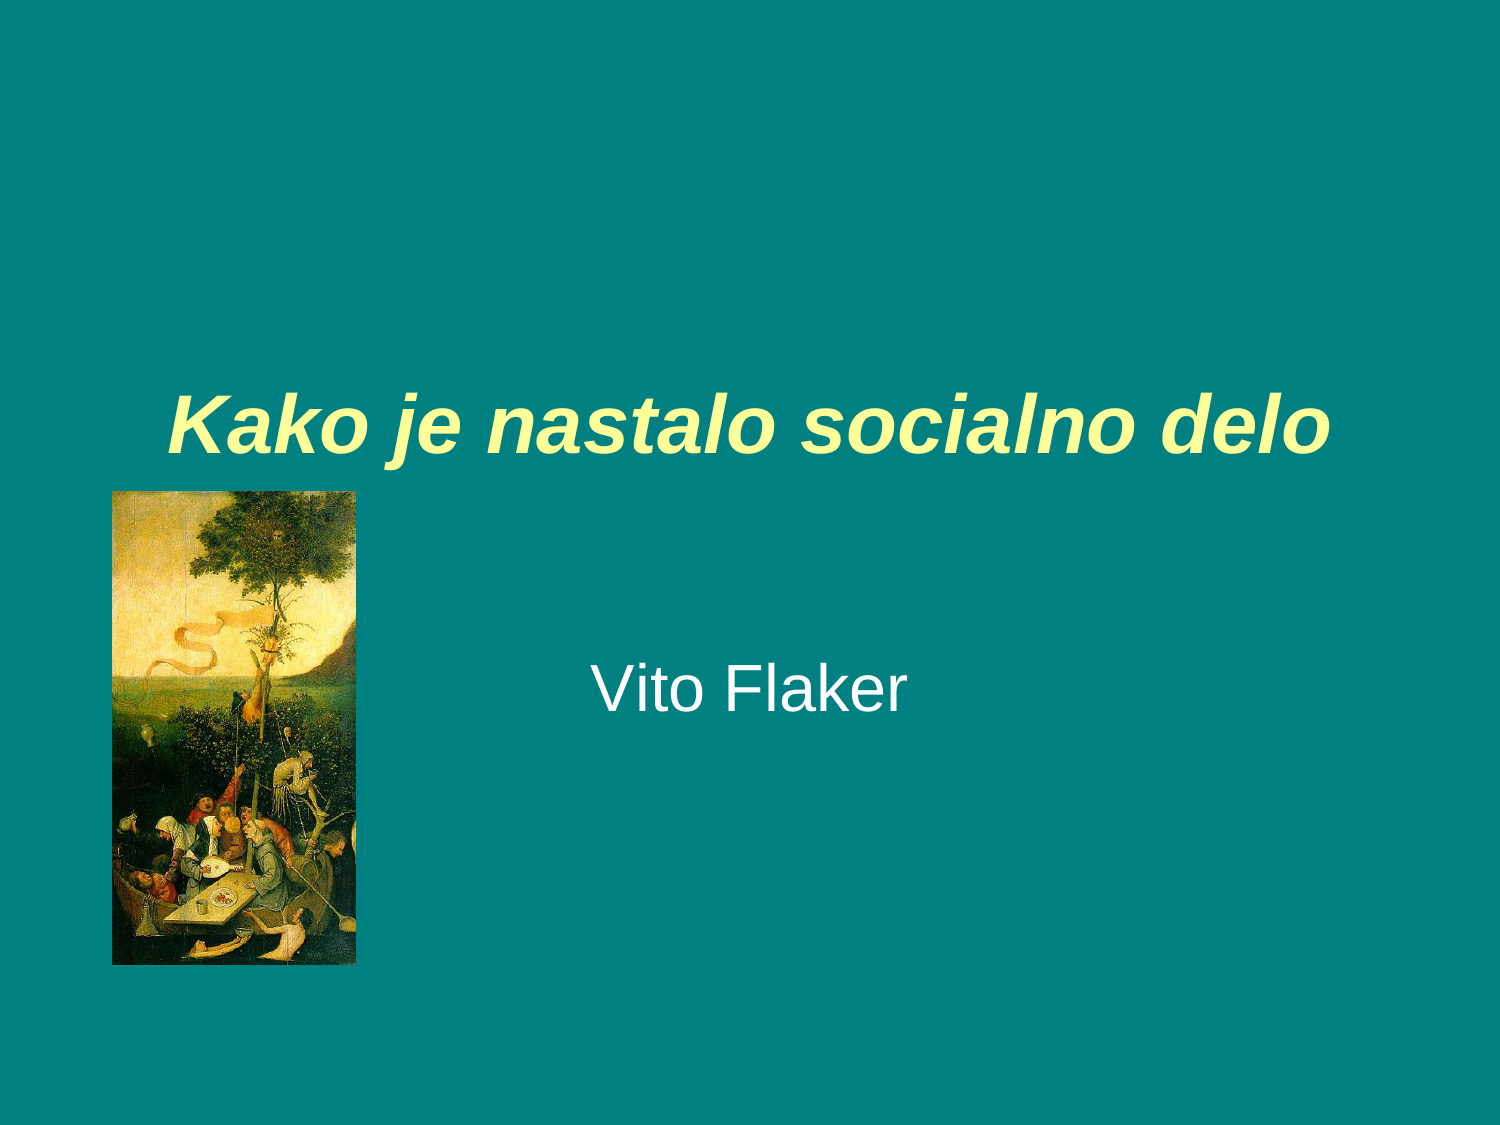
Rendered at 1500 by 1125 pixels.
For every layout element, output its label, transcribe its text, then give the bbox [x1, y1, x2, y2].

title Kako je nastalo socialno delo [112, 349, 1388, 591]
picture [112, 491, 356, 965]
text_box Vito Flaker [356, 637, 1276, 926]
